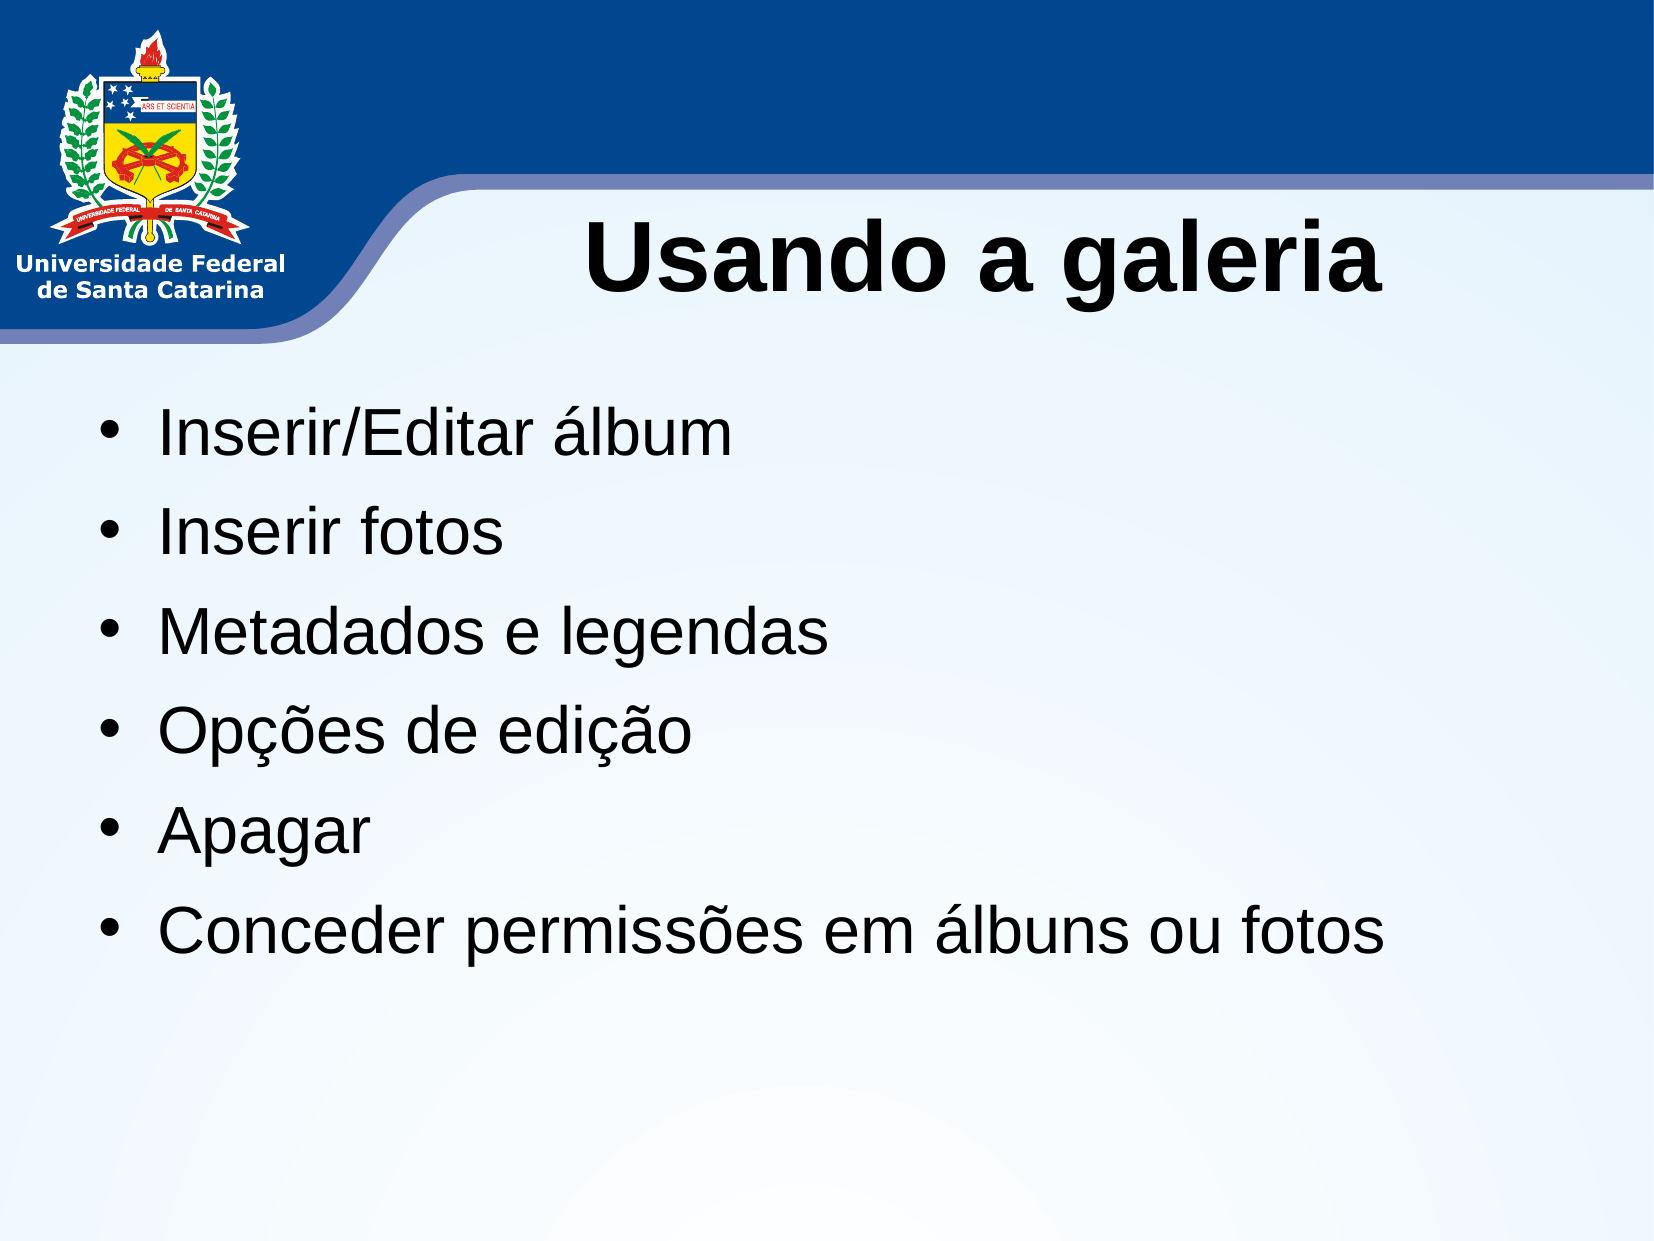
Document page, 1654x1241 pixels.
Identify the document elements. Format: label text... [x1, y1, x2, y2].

title Usando a galeria [238, 191, 1654, 313]
list Inserir/Editar álbum Inserir fotos Metadados e legendas Opções de edição Apagar Conceder permissões em álbuns ou fotos [98, 388, 1498, 1208]
